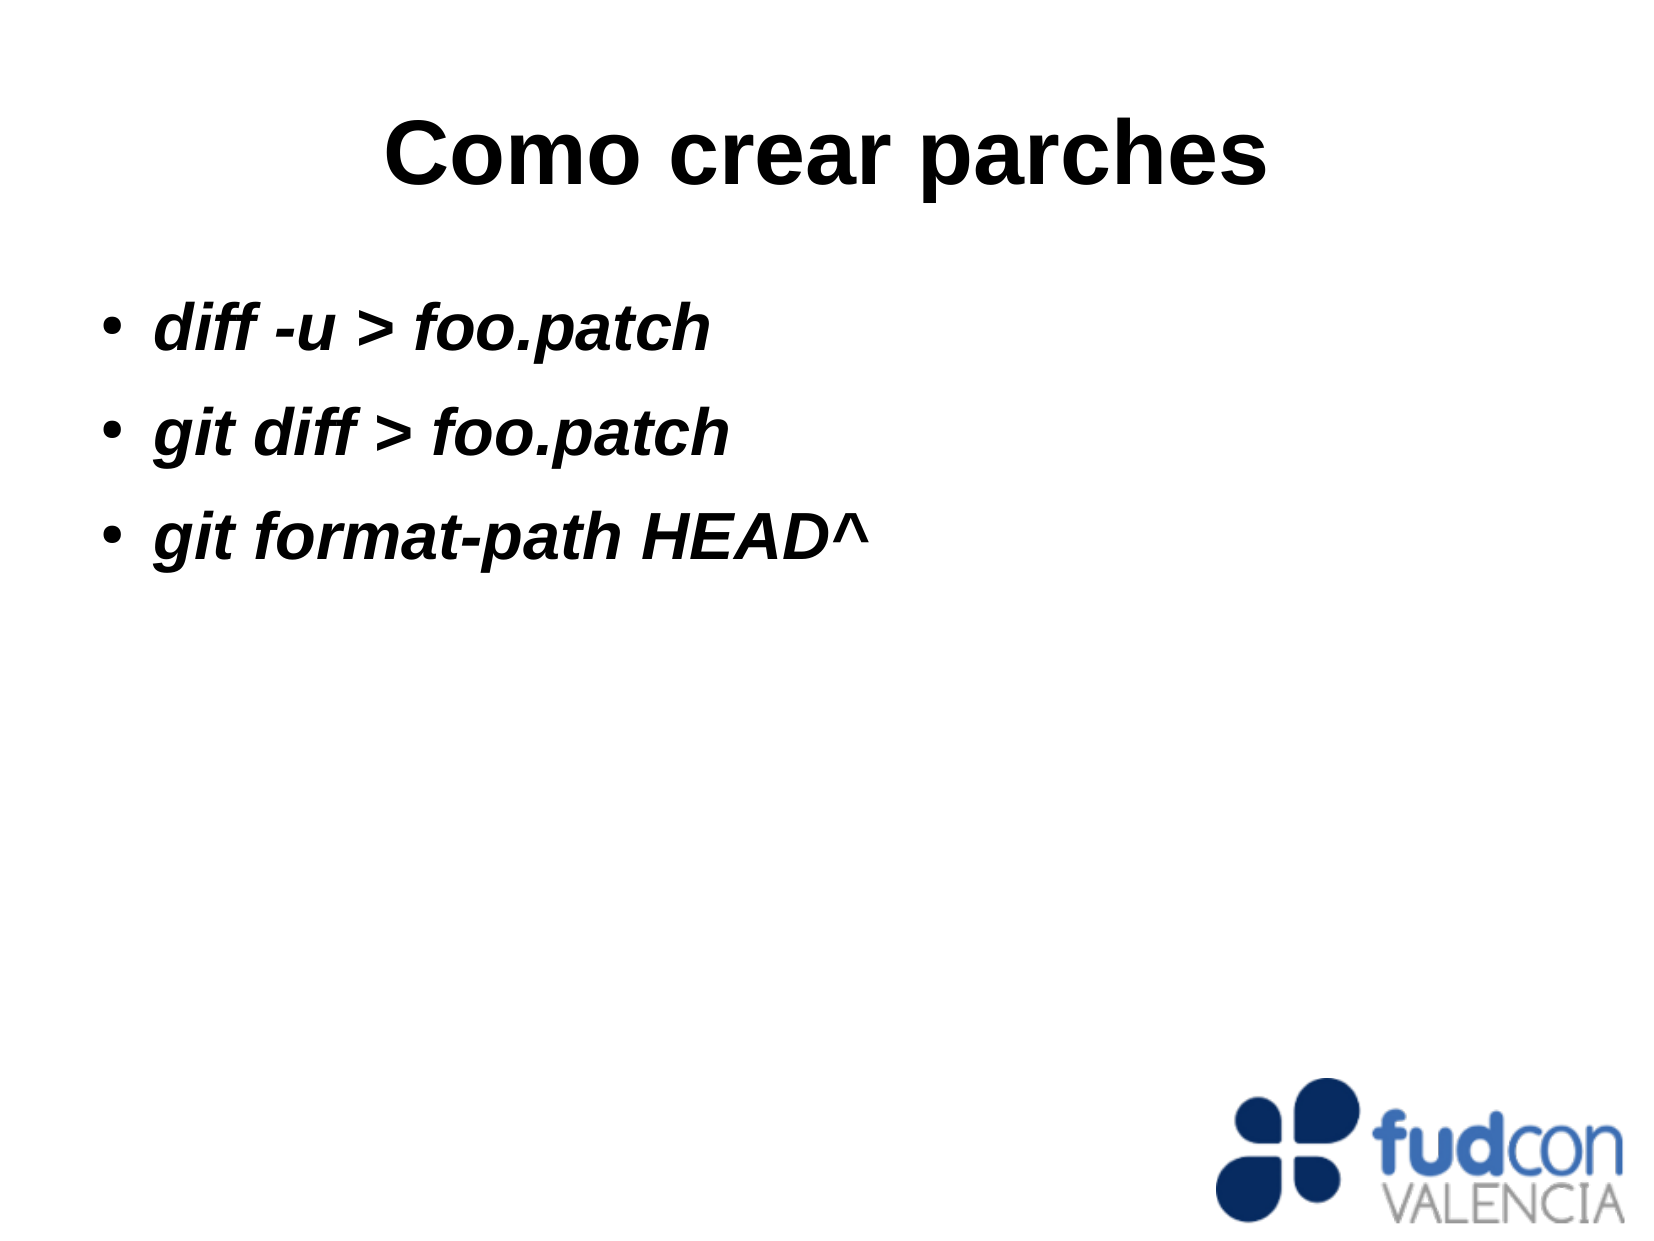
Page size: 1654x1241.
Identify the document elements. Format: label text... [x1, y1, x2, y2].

list diff -u > foo.patch git diff > foo.patch git format-path HEAD^ [82, 290, 1571, 1109]
picture [1216, 1078, 1643, 1230]
title Como crear parches [82, 49, 1571, 257]
